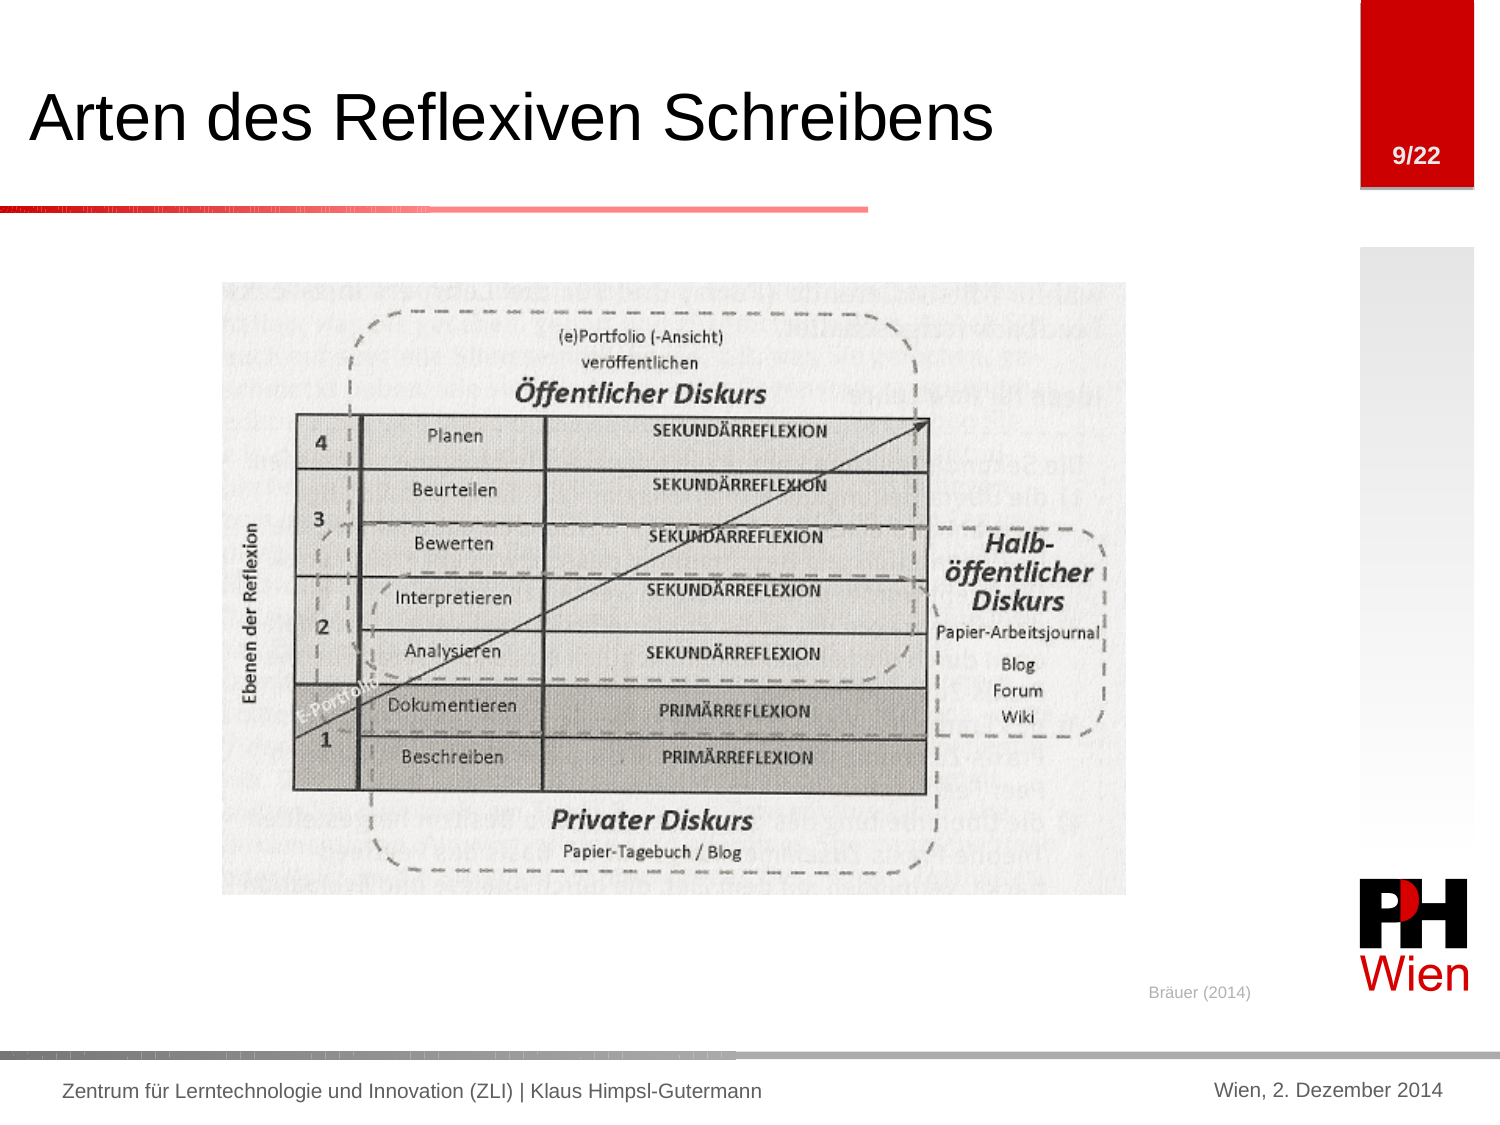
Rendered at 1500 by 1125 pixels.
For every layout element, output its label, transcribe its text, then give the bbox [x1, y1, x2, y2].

title Arten des Reflexiven Schreibens [29, 45, 1334, 189]
picture [222, 282, 1126, 896]
text_box Bräuer (2014) [1133, 976, 1288, 1010]
picture [1354, 873, 1474, 997]
